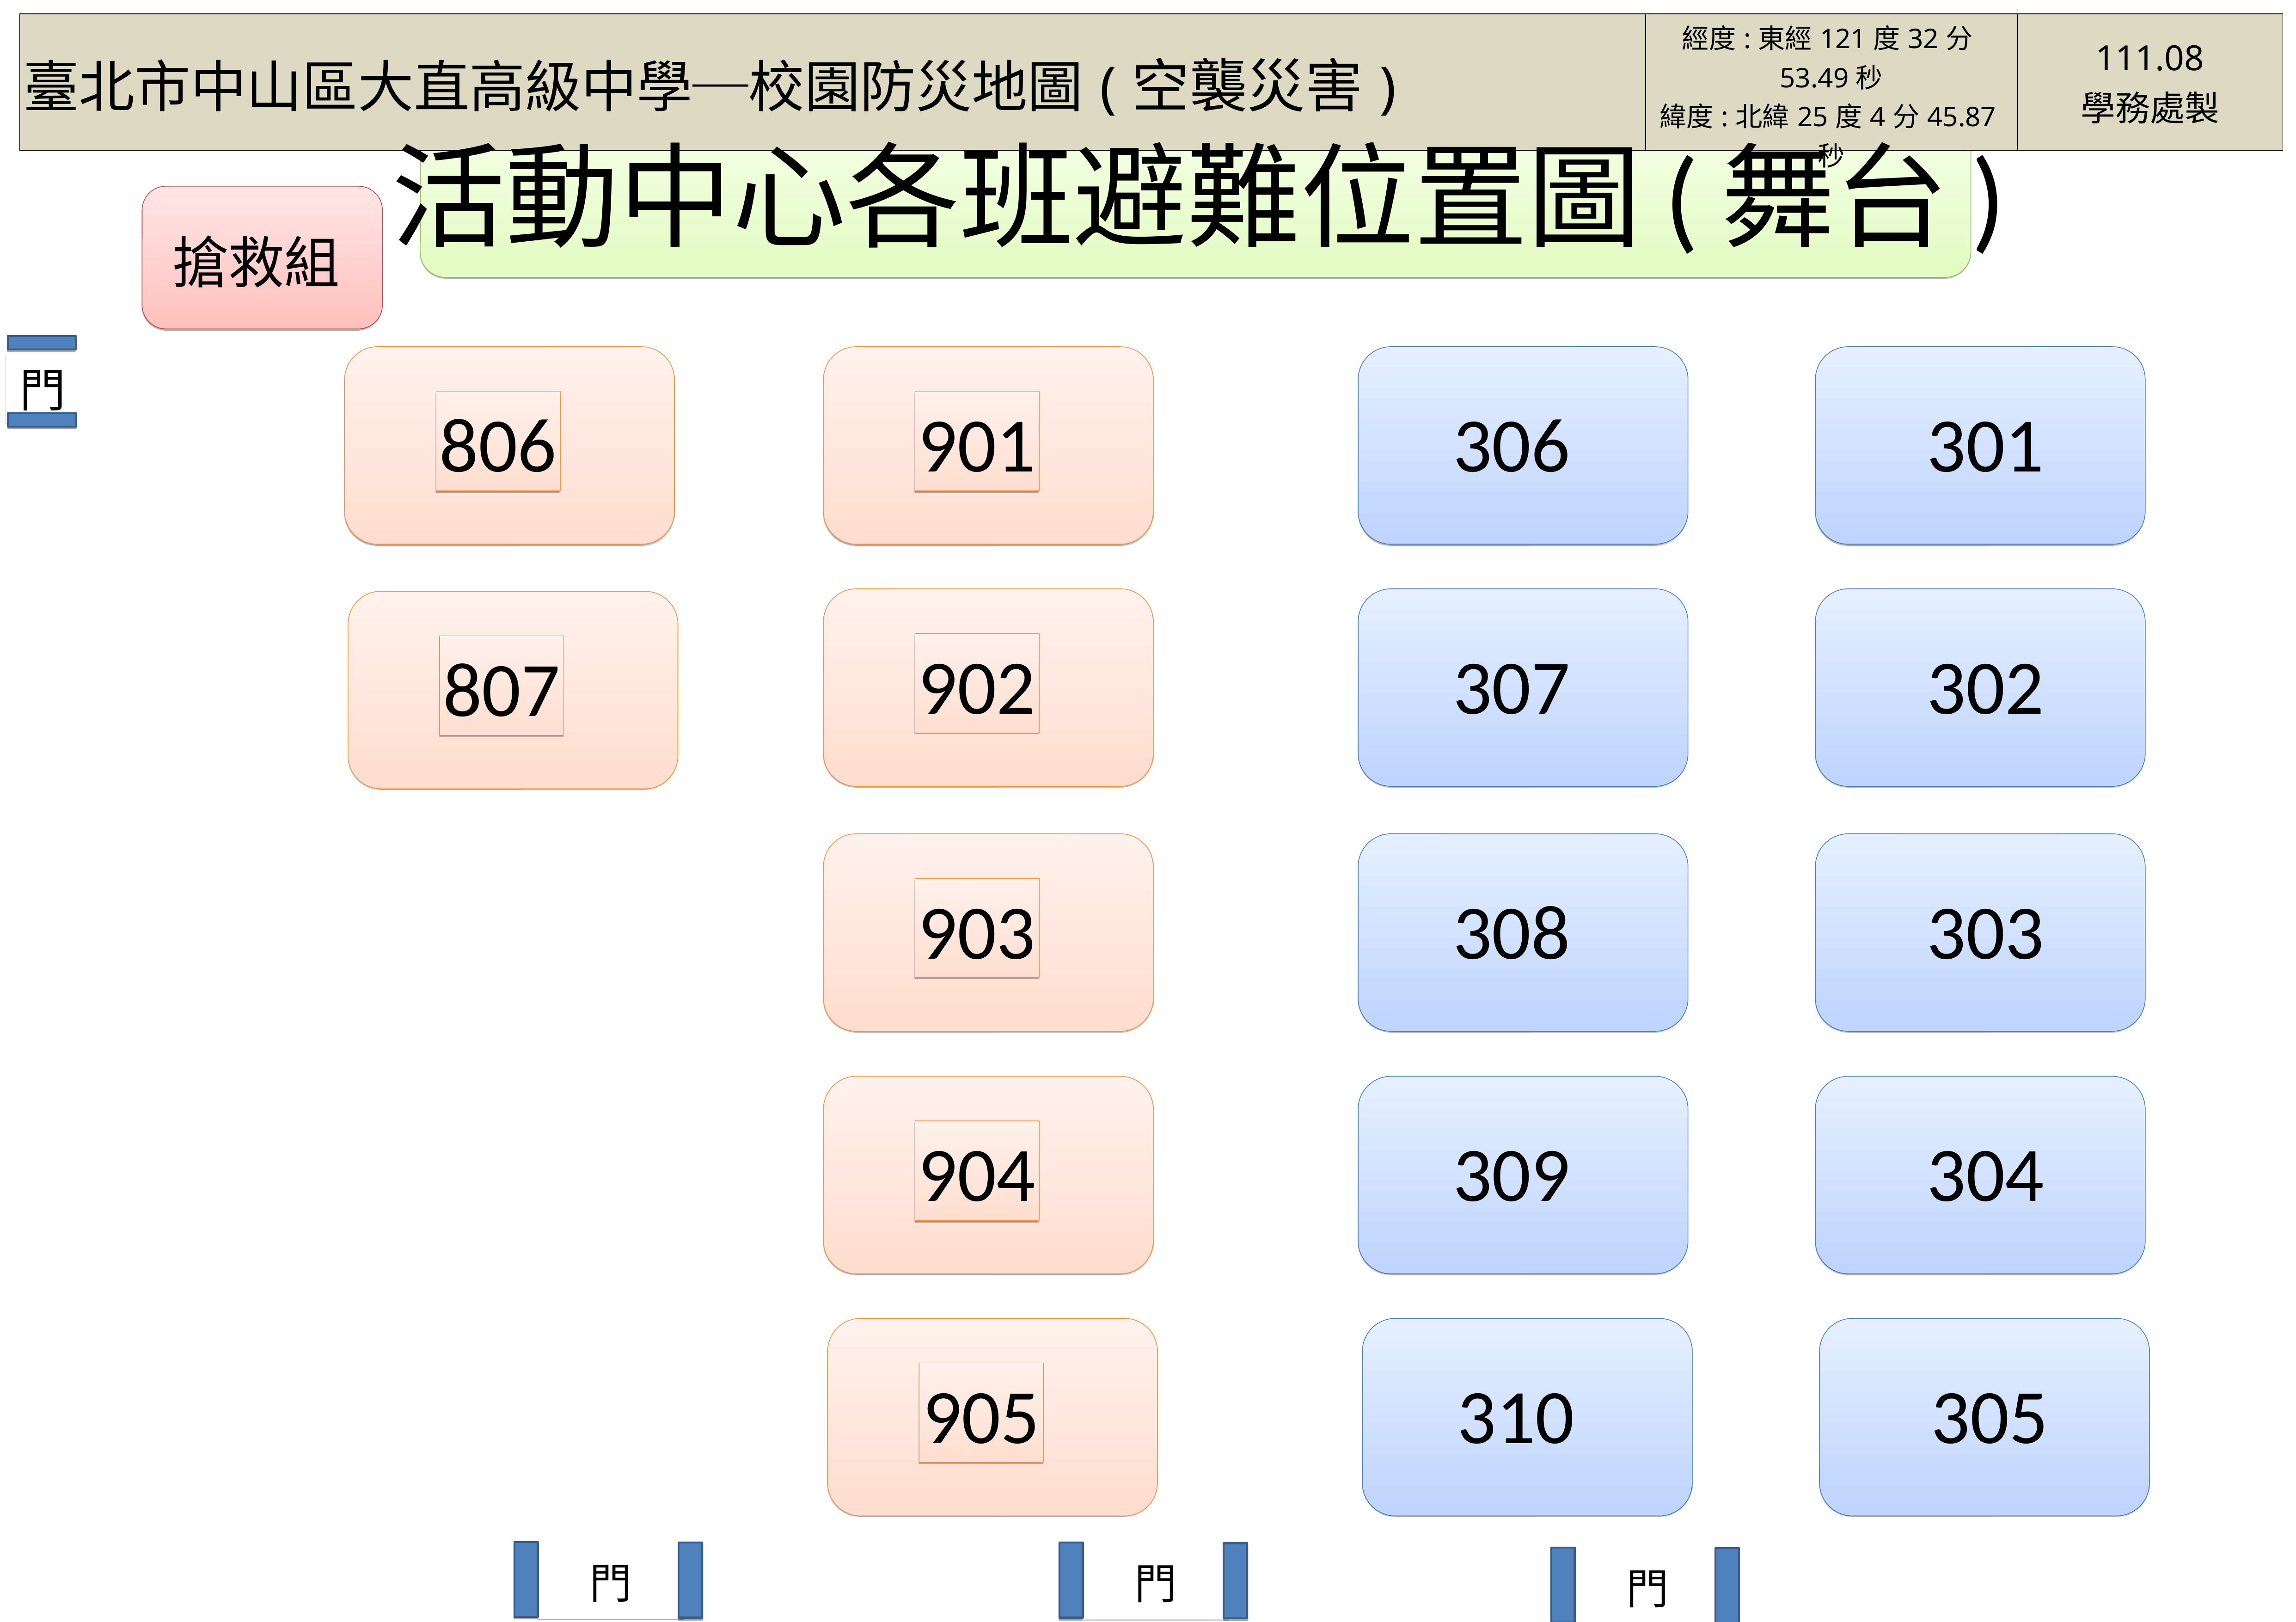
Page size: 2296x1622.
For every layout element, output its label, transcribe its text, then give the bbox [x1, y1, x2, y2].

text_box [1715, 1548, 1739, 1622]
text_box [1224, 1543, 1247, 1618]
table_header 臺北市中山區大直高級中學─校園防災地圖(空襲災害) [1035, 66, 1074, 74]
text_box [1362, 1318, 1692, 1516]
text_box [679, 1542, 702, 1618]
text_box [823, 346, 1153, 545]
text_box 門 [1083, 1544, 1230, 1620]
text_box 305 [1928, 1363, 2052, 1463]
text_box [7, 336, 76, 350]
text_box [827, 1318, 1158, 1516]
text_box 門 [6, 354, 76, 423]
text_box 302 [1923, 633, 2048, 733]
text_box [1358, 1076, 1688, 1274]
text_box 905 [919, 1363, 1044, 1463]
text_box [344, 346, 675, 545]
text_box [1358, 588, 1688, 787]
text_box [1819, 1318, 2149, 1516]
text_box 活動中心各班避難位置圖(舞台) [165, 74, 2232, 345]
table_header 臺北市中山區大直高級中學─校園防災地圖(空襲災害) [1140, 69, 1181, 74]
text_box [8, 413, 76, 427]
text_box [514, 1542, 538, 1617]
text_box [1815, 1076, 2145, 1274]
text_box [1815, 833, 2145, 1032]
text_box 310 [1454, 1363, 1578, 1463]
text_box [1815, 346, 2145, 545]
text_box 門 [1575, 1549, 1715, 1622]
text_box 308 [1450, 878, 1574, 978]
text_box [348, 591, 678, 789]
text_box 門 [538, 1544, 684, 1619]
table_header 經度:東經121度32分53.49秒 緯度:北緯25度4分45.87秒 [1646, 14, 2017, 74]
text_box 902 [915, 633, 1040, 733]
text_box [142, 186, 165, 329]
text_box 309 [1450, 1120, 1574, 1220]
table_header 臺北市中山區大直高級中學─校園防災地圖(空襲災害) [20, 14, 1645, 150]
text_box 306 [1450, 391, 1574, 491]
text_box 301 [1923, 391, 2048, 491]
text_box 304 [1923, 1120, 2048, 1220]
text_box 806 [436, 391, 561, 491]
text_box [1358, 833, 1688, 1032]
text_box 901 [915, 391, 1040, 491]
text_box [1059, 1542, 1083, 1618]
text_box 903 [915, 878, 1040, 978]
text_box 307 [1450, 633, 1574, 733]
table_header 111.08 學務處製 [2018, 14, 2283, 150]
text_box 807 [439, 636, 564, 735]
text_box [1358, 346, 1688, 545]
text_box [823, 1076, 1153, 1274]
table_header 臺北市中山區大直高級中學─校園防災地圖(空襲災害) [813, 66, 851, 74]
text_box [823, 833, 1153, 1032]
text_box 303 [1923, 878, 2048, 978]
text_box [823, 588, 1153, 787]
text_box [1551, 1548, 1575, 1622]
text_box [1815, 588, 2145, 787]
text_box 904 [915, 1120, 1040, 1220]
